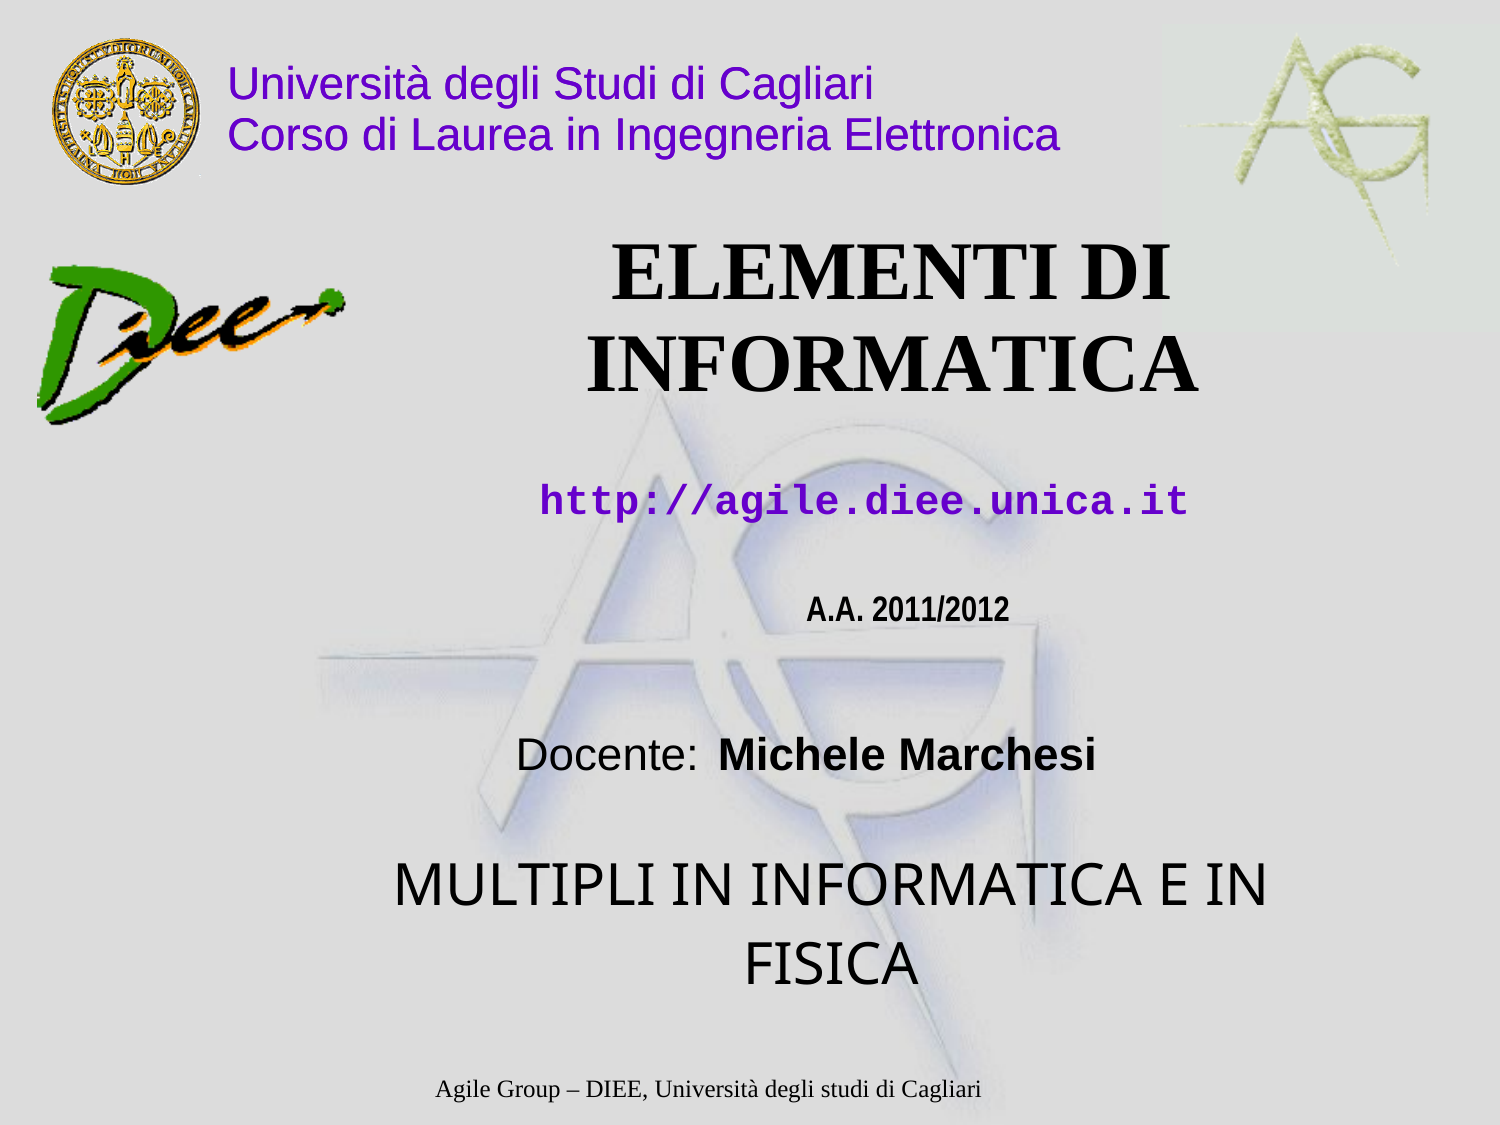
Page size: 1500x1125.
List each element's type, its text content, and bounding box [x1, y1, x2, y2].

text_box Docente: Michele Marchesi [500, 721, 1113, 789]
text_box MULTIPLI IN INFORMATICA E IN FISICA [345, 835, 1317, 1010]
picture [0, 0, 1500, 1125]
subtitle A.A. 2011/2012 [364, 580, 1377, 653]
text_box Università degli Studi di Cagliari Corso di Laurea in Ingegneria Elettronica [212, 49, 1375, 168]
text_box http://agile.diee.unica.it [524, 471, 1205, 535]
title ELEMENTI DI INFORMATICA [357, 217, 1428, 418]
